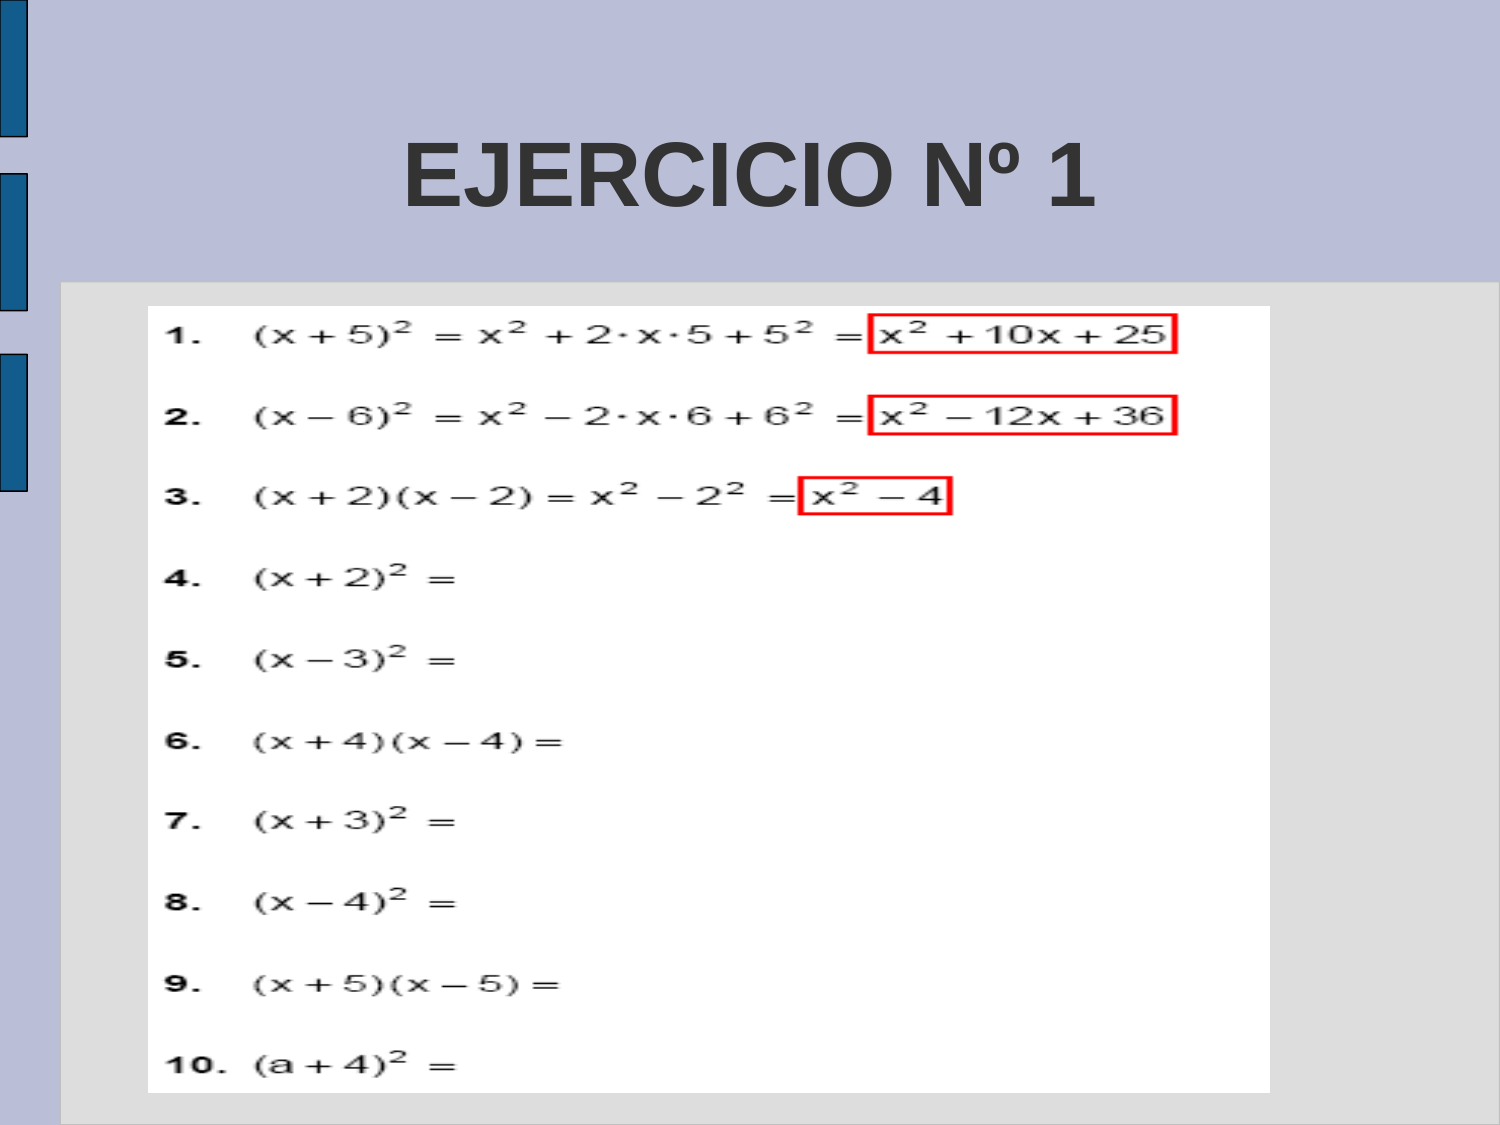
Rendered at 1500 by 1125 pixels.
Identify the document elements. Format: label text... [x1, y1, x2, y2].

title EJERCICIO Nº 1 [110, 80, 1391, 271]
picture [148, 306, 1270, 1093]
